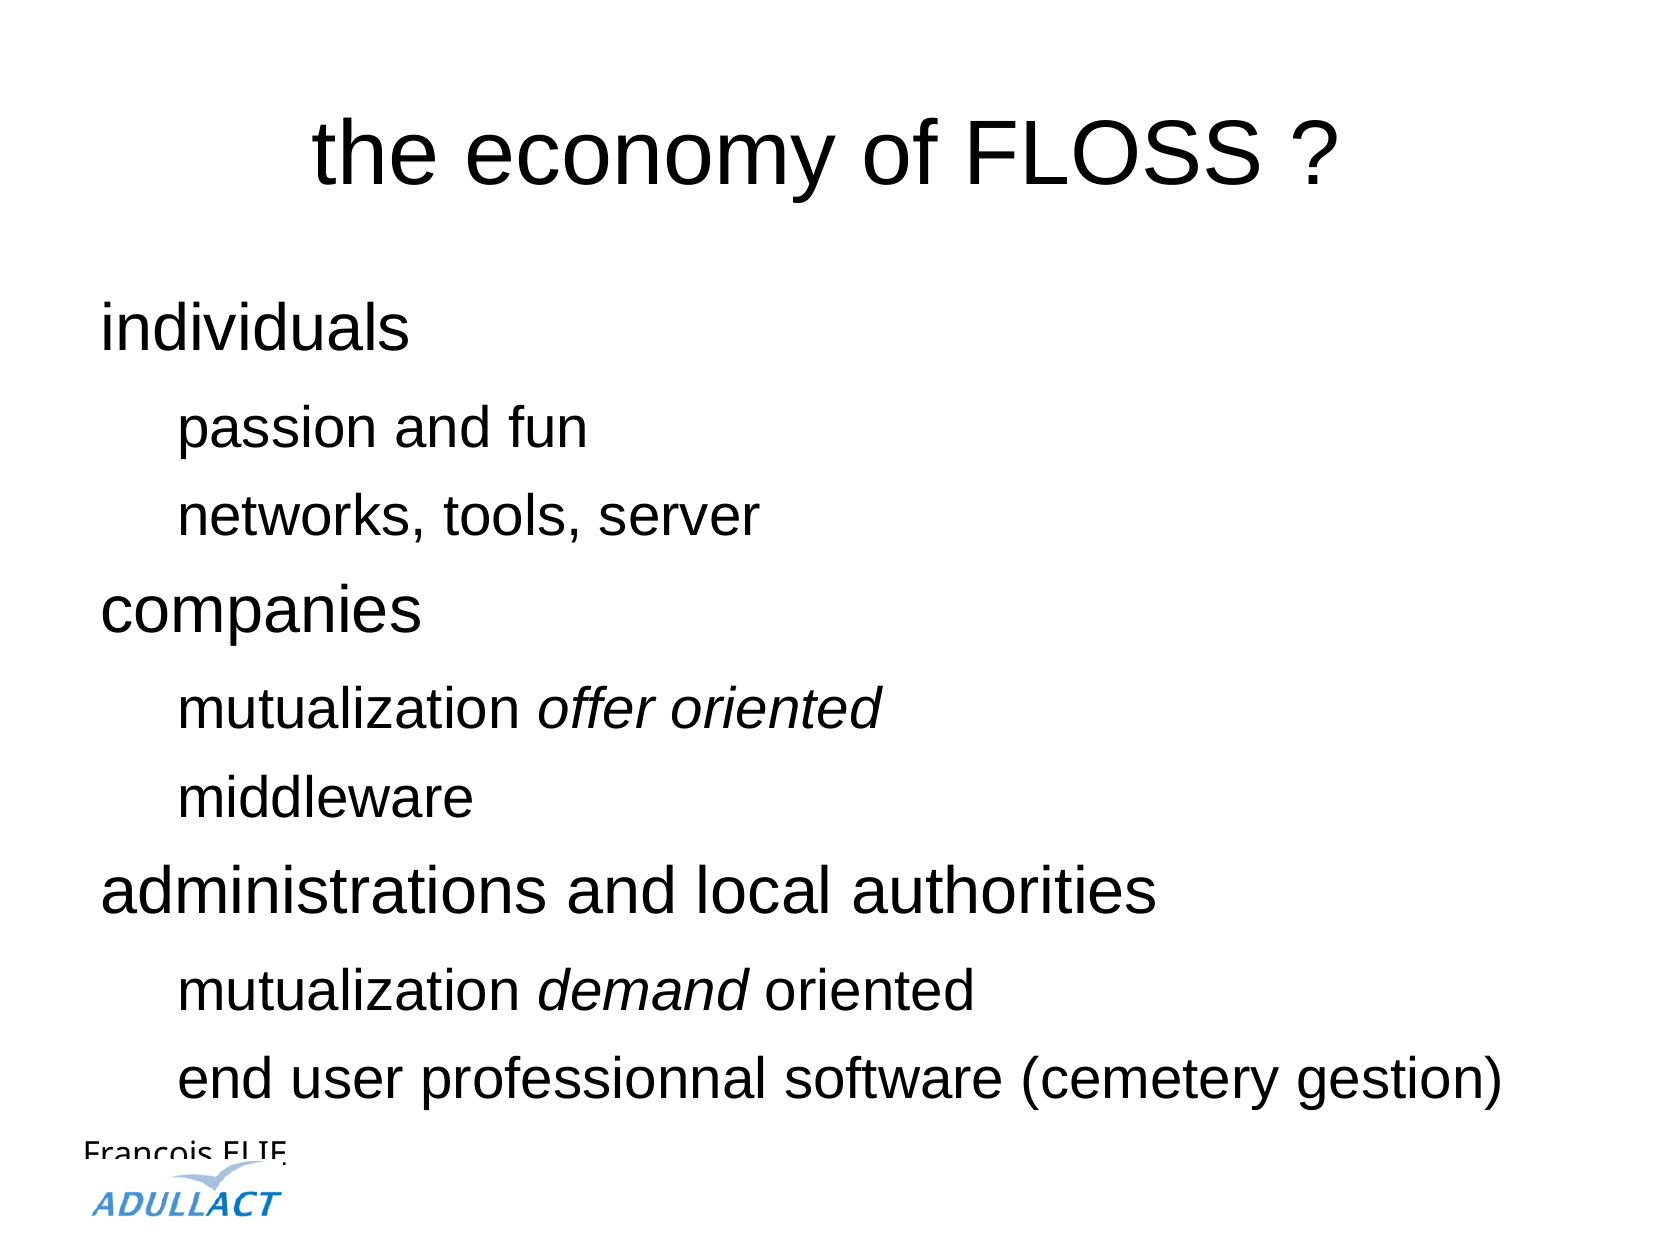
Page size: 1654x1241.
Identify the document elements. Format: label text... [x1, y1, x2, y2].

picture [82, 1206, 283, 1221]
title the economy of FLOSS ? [82, 49, 1571, 257]
list individuals passion and fun networks, tools, server companies mutualization offer oriented middleware administrations and local authorities mutualization demand oriented end user professionnal software (cemetery gestion) [82, 290, 1571, 1206]
